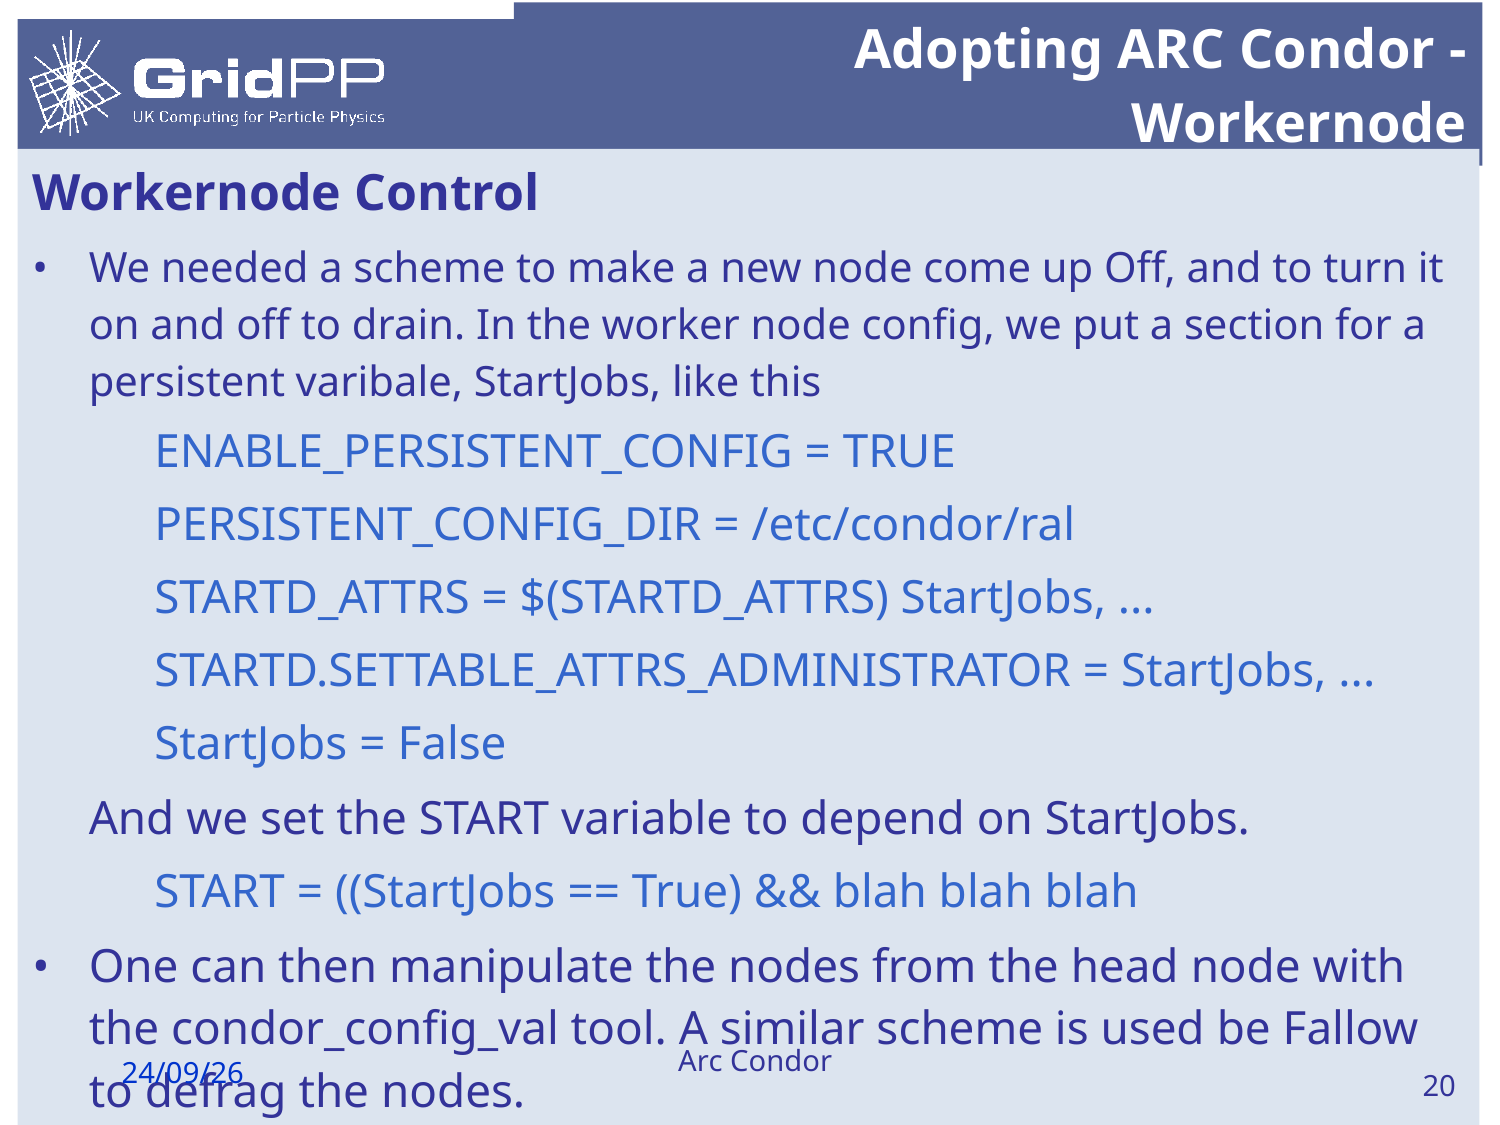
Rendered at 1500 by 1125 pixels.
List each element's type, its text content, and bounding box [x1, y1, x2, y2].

text_box <number> [1388, 1059, 1471, 1094]
picture [29, 30, 384, 136]
list Workernode Control We needed a scheme to make a new node come up Off, and to turn it on and off to drain. In the worker node config, we put a section for a persistent varibale, StartJobs, like this ENABLE_PERSISTENT_CONFIG = TRUE PERSISTENT_CONFIG_DIR = /etc/condor/ral STARTD_ATTRS = $(STARTD_ATTRS) StartJobs, ... STARTD.SETTABLE_ATTRS_ADMINISTRATOR = StartJobs, ... StartJobs = False And we set the START variable to depend on StartJobs. START = ((StartJobs == True) && blah blah blah One can then manipulate the nodes from the head node with the condor_config_val tool. A similar scheme is used be Fallow to defrag the nodes. [17, 148, 1480, 1001]
text_box Arc Condor [536, 1034, 975, 1094]
text_box 02/03/16 [29, 1046, 337, 1095]
title Adopting ARC Condor - Workernode [513, 19, 1483, 149]
